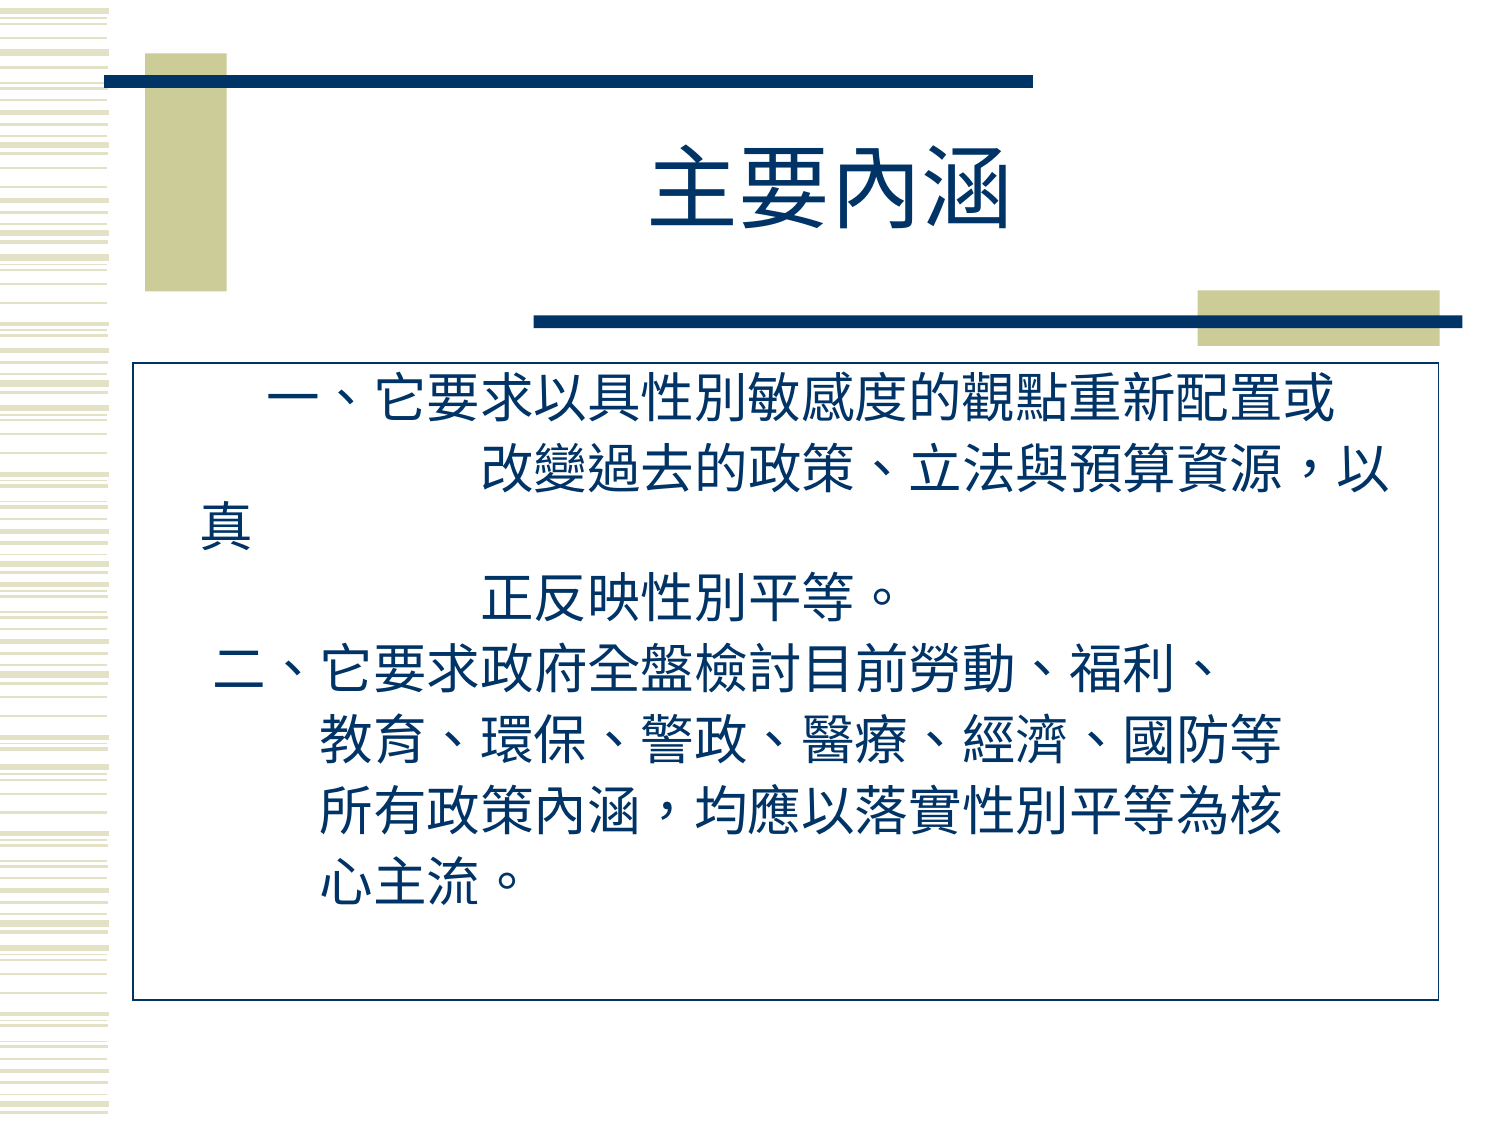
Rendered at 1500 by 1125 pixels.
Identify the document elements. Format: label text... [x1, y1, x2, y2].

title 主要內涵 [225, 99, 1436, 288]
list 一、它要求以具性別敏感度的觀點重新配置或 改變過去的政策、立法與預算資源，以真 正反映性別平等。 二、它要求政府全盤檢討目前勞動、福利、 教育、環保、警政、醫療、經濟、國防等 所有政策內涵，均應以落實性別平等為核 心主流。 [132, 363, 1439, 1000]
